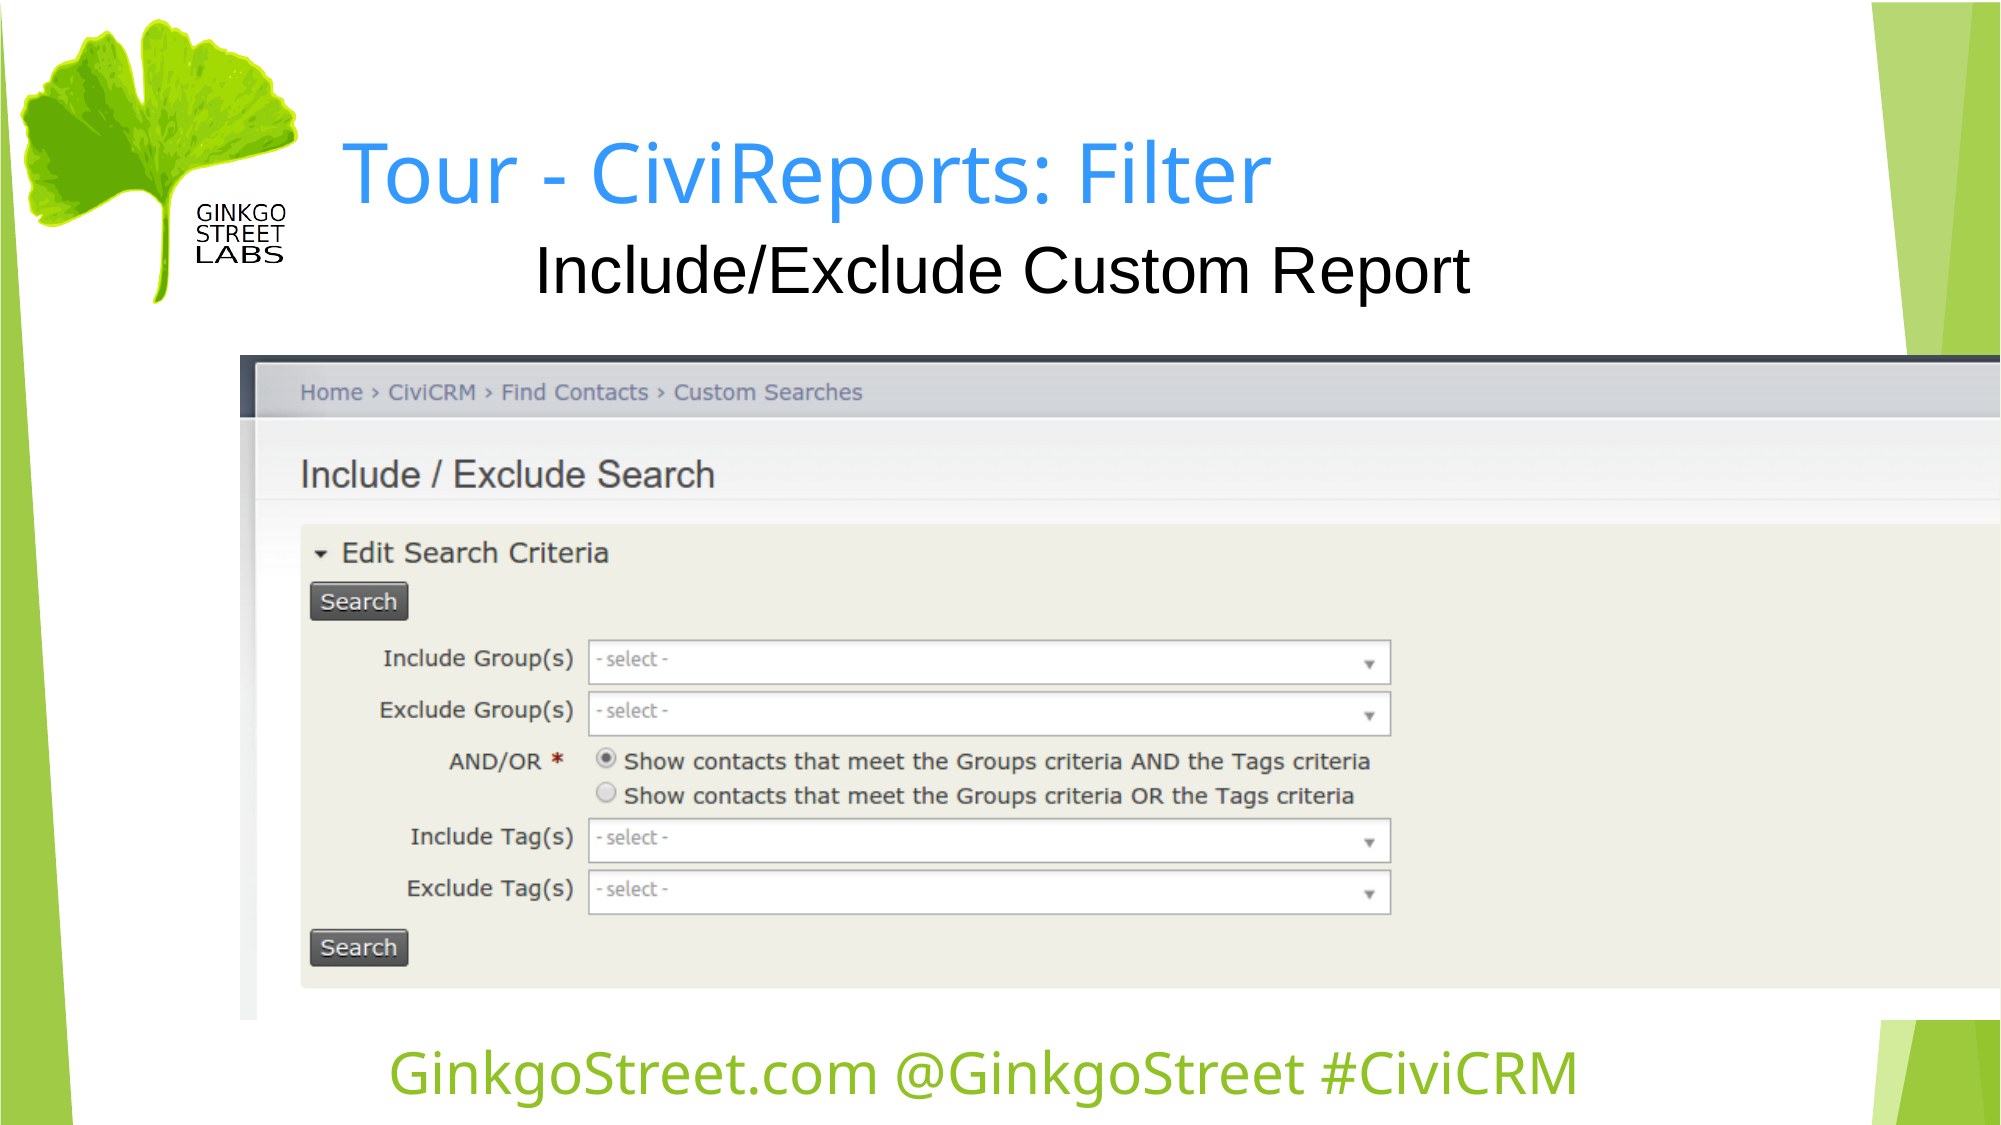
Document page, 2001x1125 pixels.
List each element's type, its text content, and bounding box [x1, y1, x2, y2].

picture [20, 19, 298, 304]
picture [240, 355, 2000, 1021]
subtitle Include/Exclude Custom Report [236, 233, 1771, 871]
title Tour - CiviReports: Filter [342, 62, 1779, 280]
